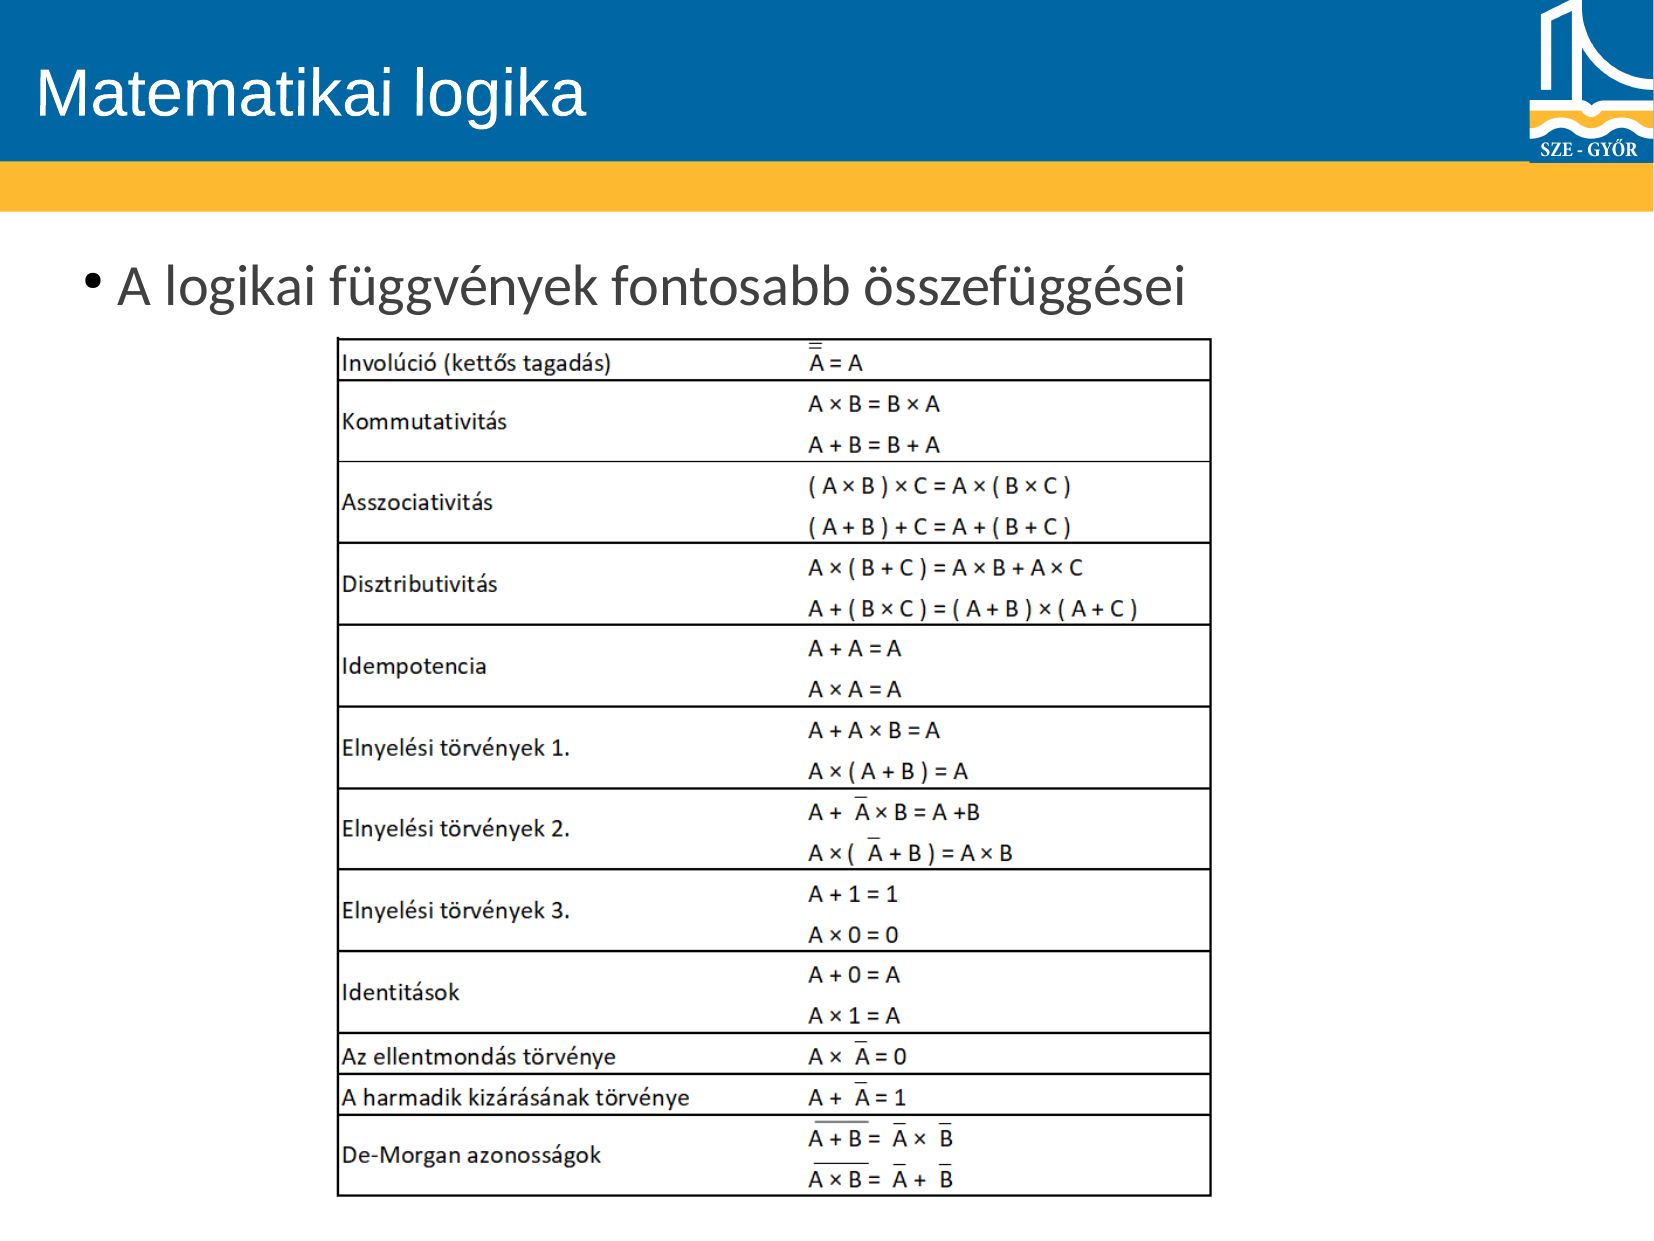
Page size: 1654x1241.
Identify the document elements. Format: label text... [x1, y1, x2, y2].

text_box A logikai függvények fontosabb összefüggései [82, 247, 1571, 1198]
text_box Matematikai logika [34, 48, 1524, 144]
picture [1529, 0, 1654, 163]
picture [331, 330, 1220, 1205]
